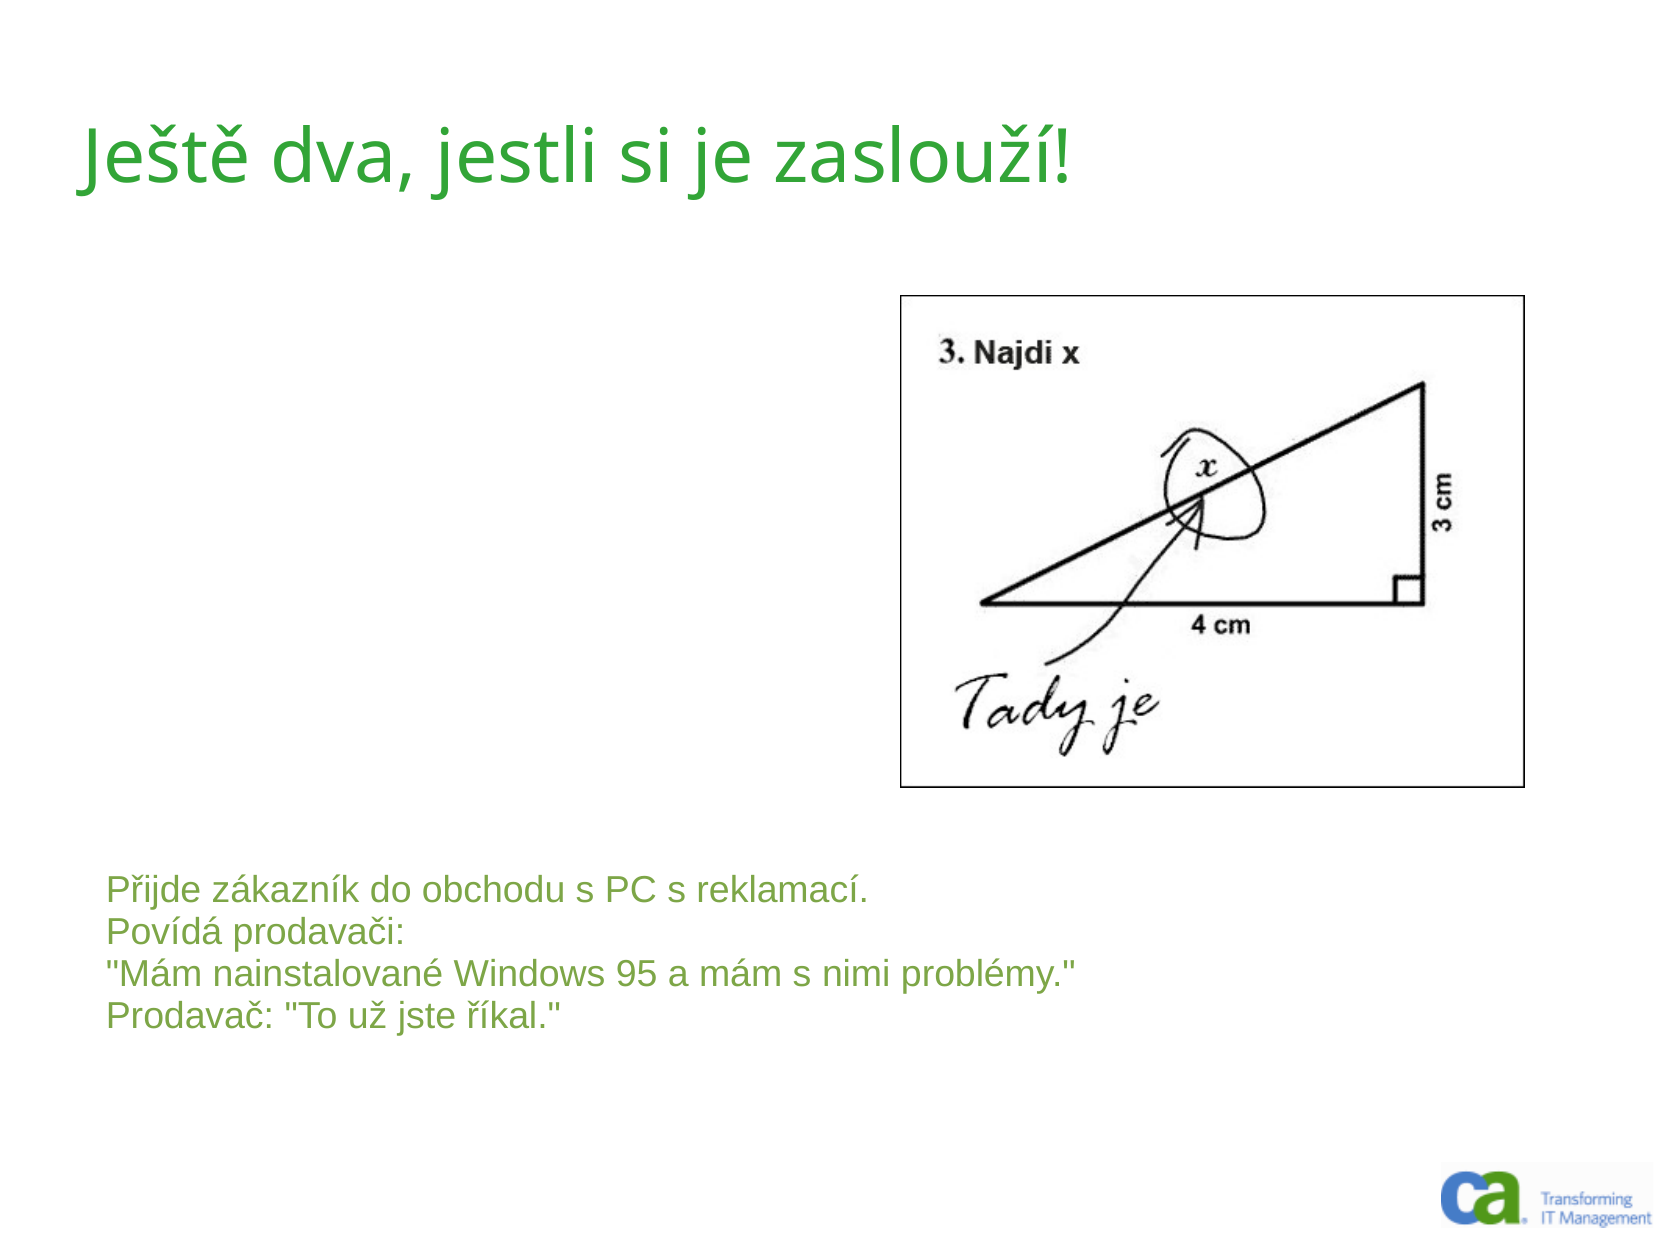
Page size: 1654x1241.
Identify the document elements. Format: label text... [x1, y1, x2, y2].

picture [900, 295, 1525, 788]
picture [1441, 1162, 1654, 1228]
text_box Přijde zákazník do obchodu s PC s reklamací. Povídá prodavači: "Mám nainstalované Windows 95 a mám s nimi problémy." Prodavač: "To už jste říkal." [91, 861, 1226, 1051]
title Ještě dva, jestli si je zaslouží! [82, 49, 1571, 257]
